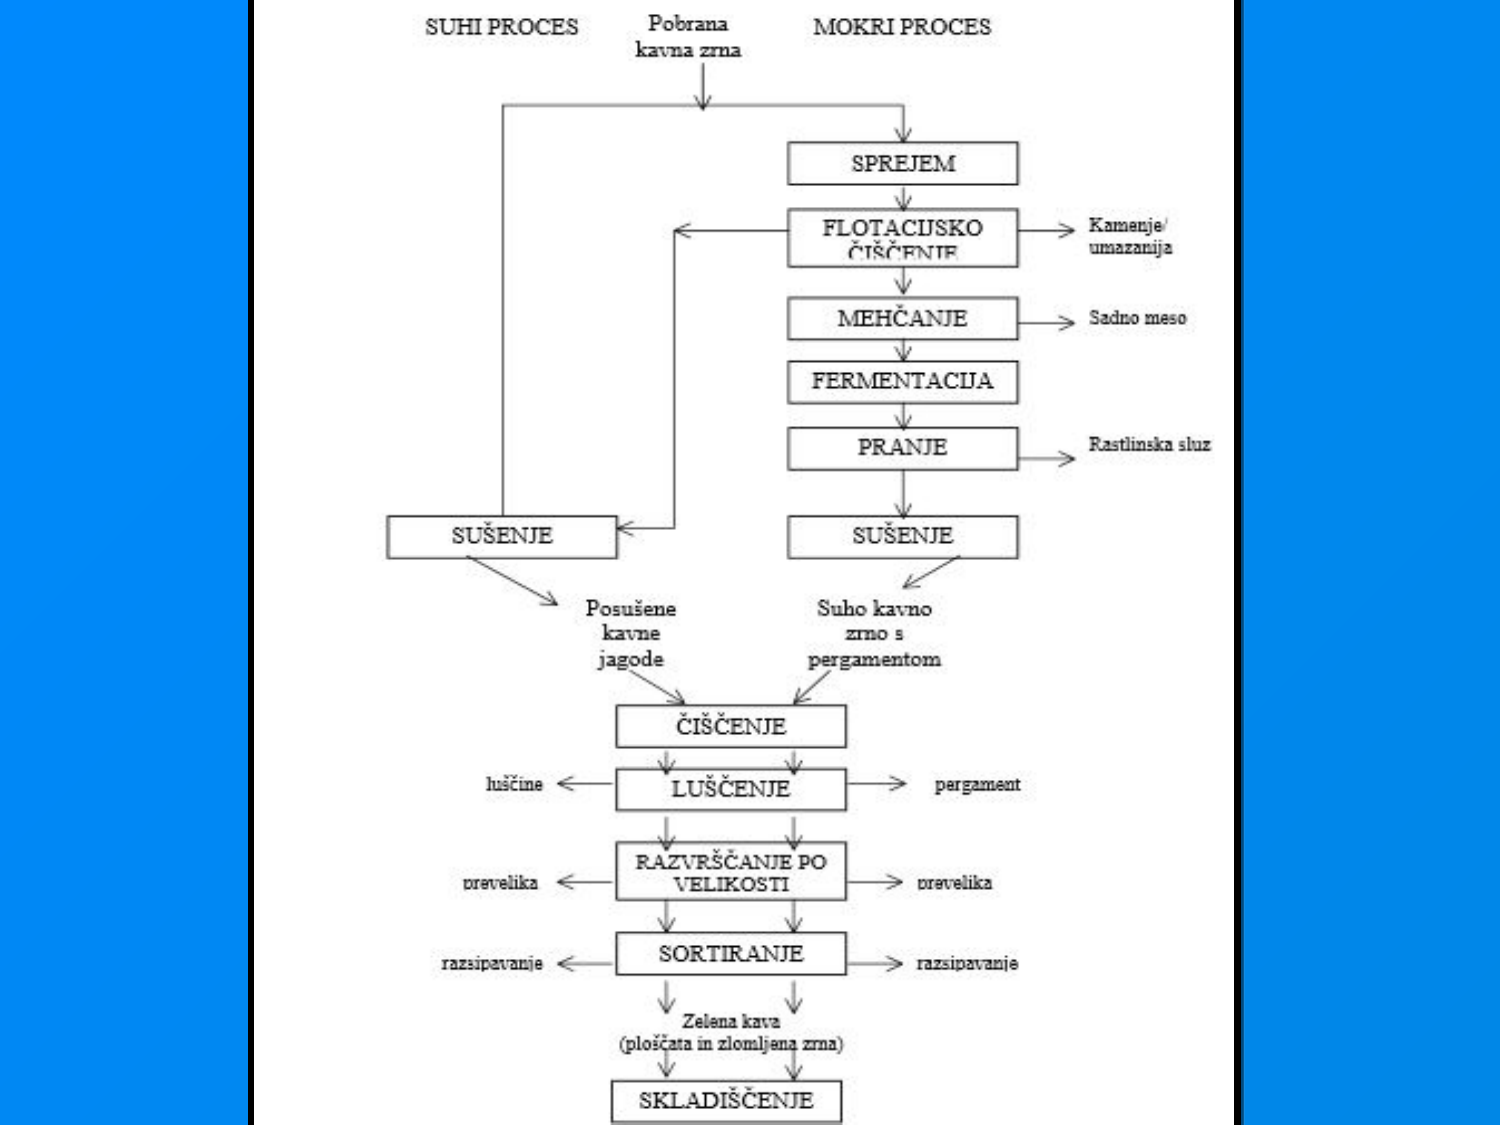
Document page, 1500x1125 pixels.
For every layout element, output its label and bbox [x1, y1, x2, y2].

picture [253, 0, 1235, 1125]
